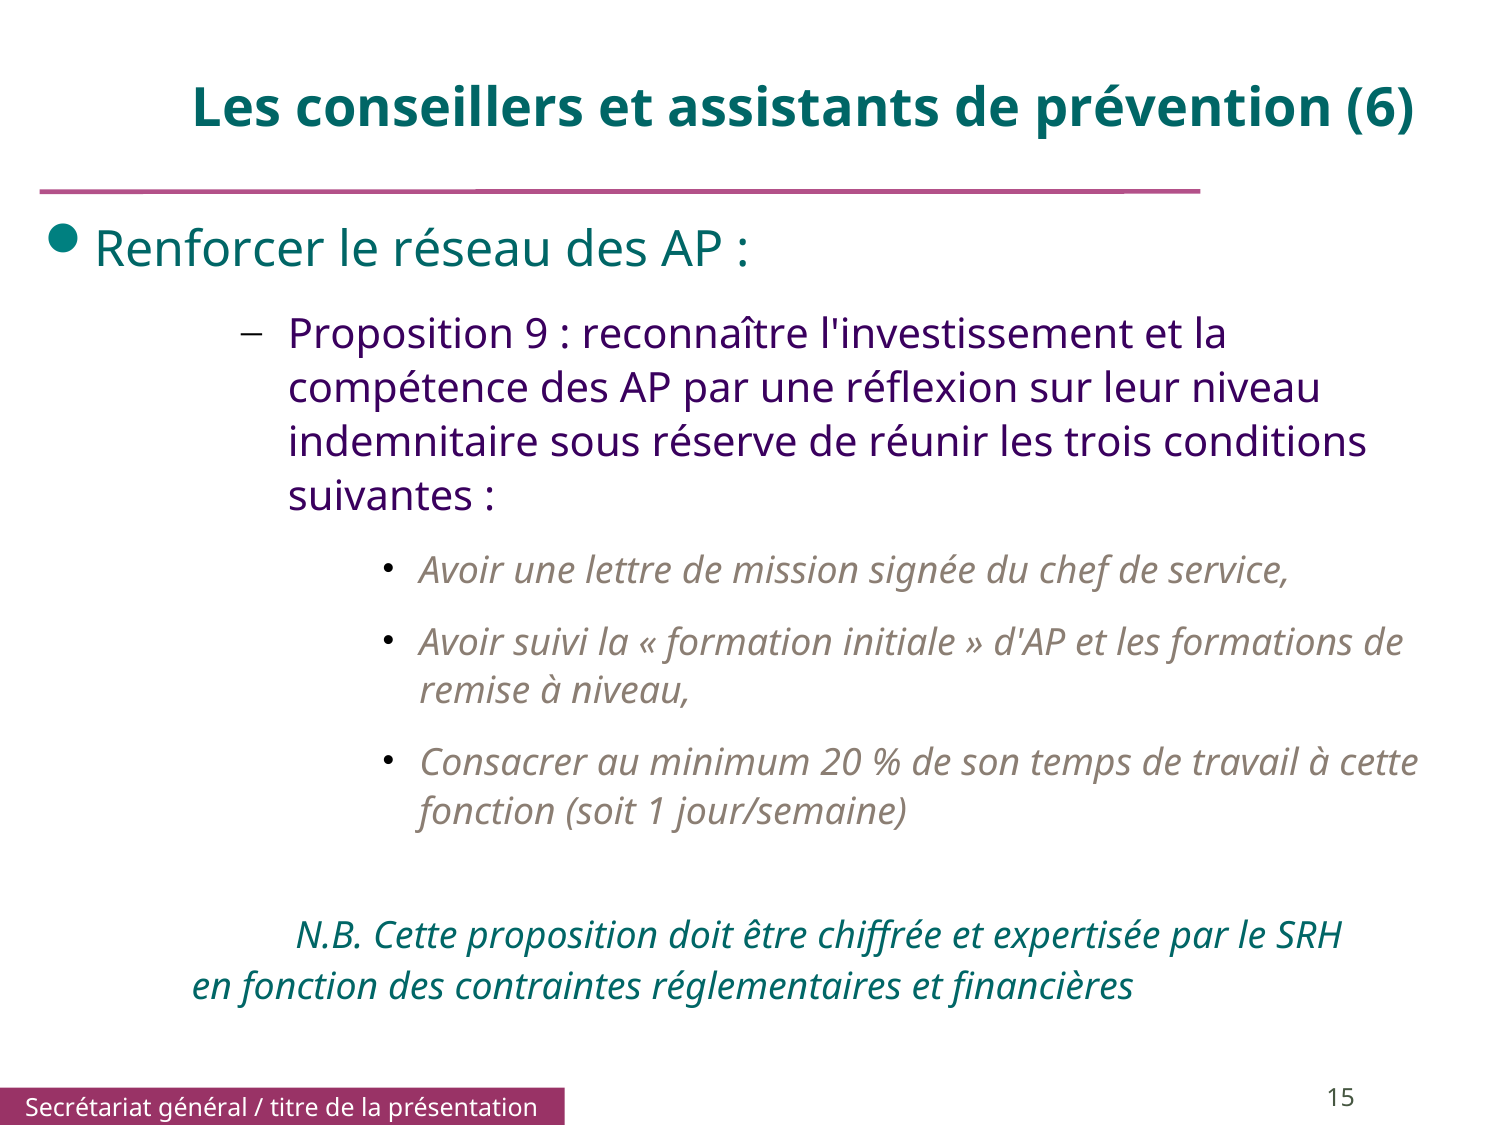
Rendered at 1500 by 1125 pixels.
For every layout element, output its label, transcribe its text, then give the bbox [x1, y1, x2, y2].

list Renforcer le réseau des AP : Proposition 9 : reconnaître l'investissement et la compétence des AP par une réflexion sur leur niveau indemnitaire sous réserve de réunir les trois conditions suivantes : Avoir une lettre de mission signée du chef de service, Avoir suivi la « formation initiale » d'AP et les formations de remise à niveau, Consacrer au minimum 20 % de son temps de travail à cette fonction (soit 1 jour/semaine) N.B. Cette proposition doit être chiffrée et expertisée par le SRH en fonction des contraintes réglementaires et financières [29, 206, 1469, 1033]
title Les conseillers et assistants de prévention (6) [177, 59, 1460, 148]
